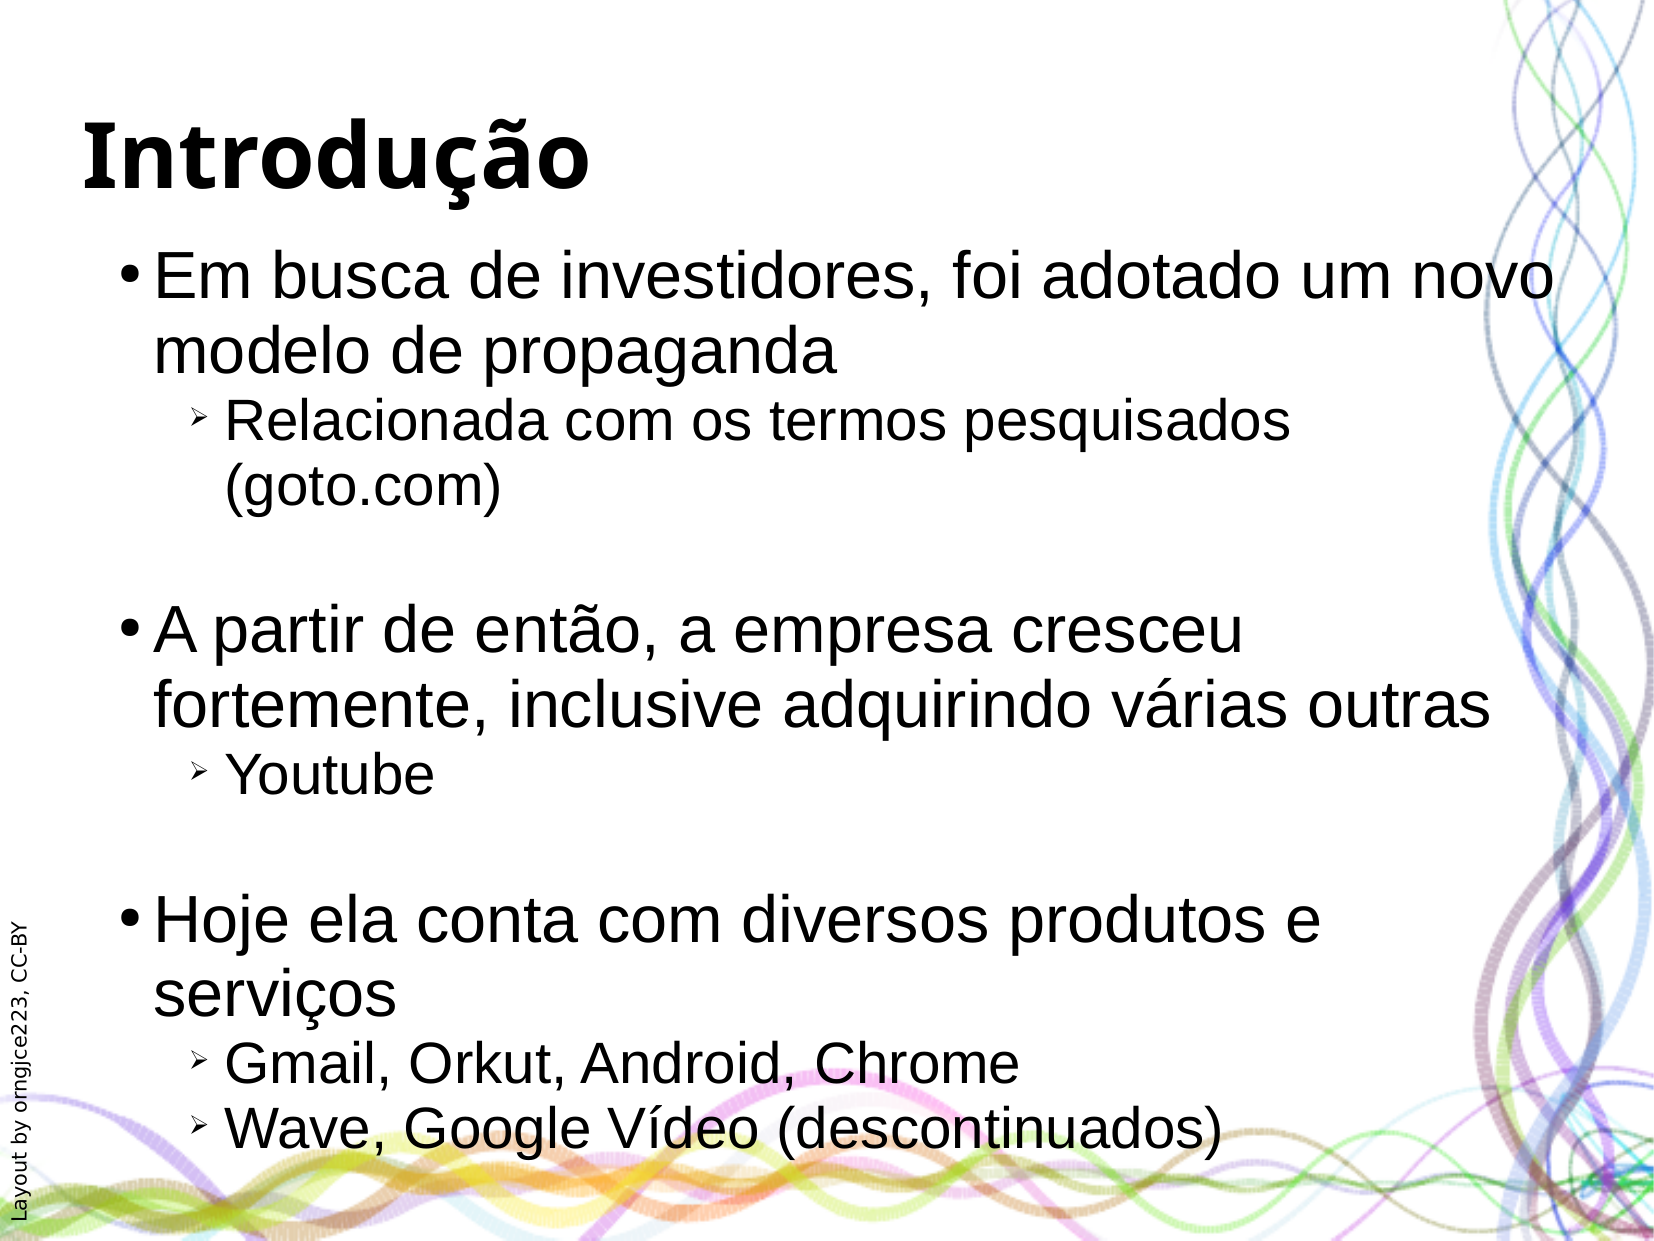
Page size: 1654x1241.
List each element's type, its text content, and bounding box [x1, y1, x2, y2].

title Introdução [82, 49, 1571, 237]
picture [0, 0, 1654, 1241]
subtitle Em busca de investidores, foi adotado um novo modelo de propaganda Relacionada com os termos pesquisados (goto.com) A partir de então, a empresa cresceu fortemente, inclusive adquirindo várias outras Youtube Hoje ela conta com diversos produtos e serviços Gmail, Orkut, Android, Chrome Wave, Google Vídeo (descontinuados) [82, 237, 1571, 1162]
